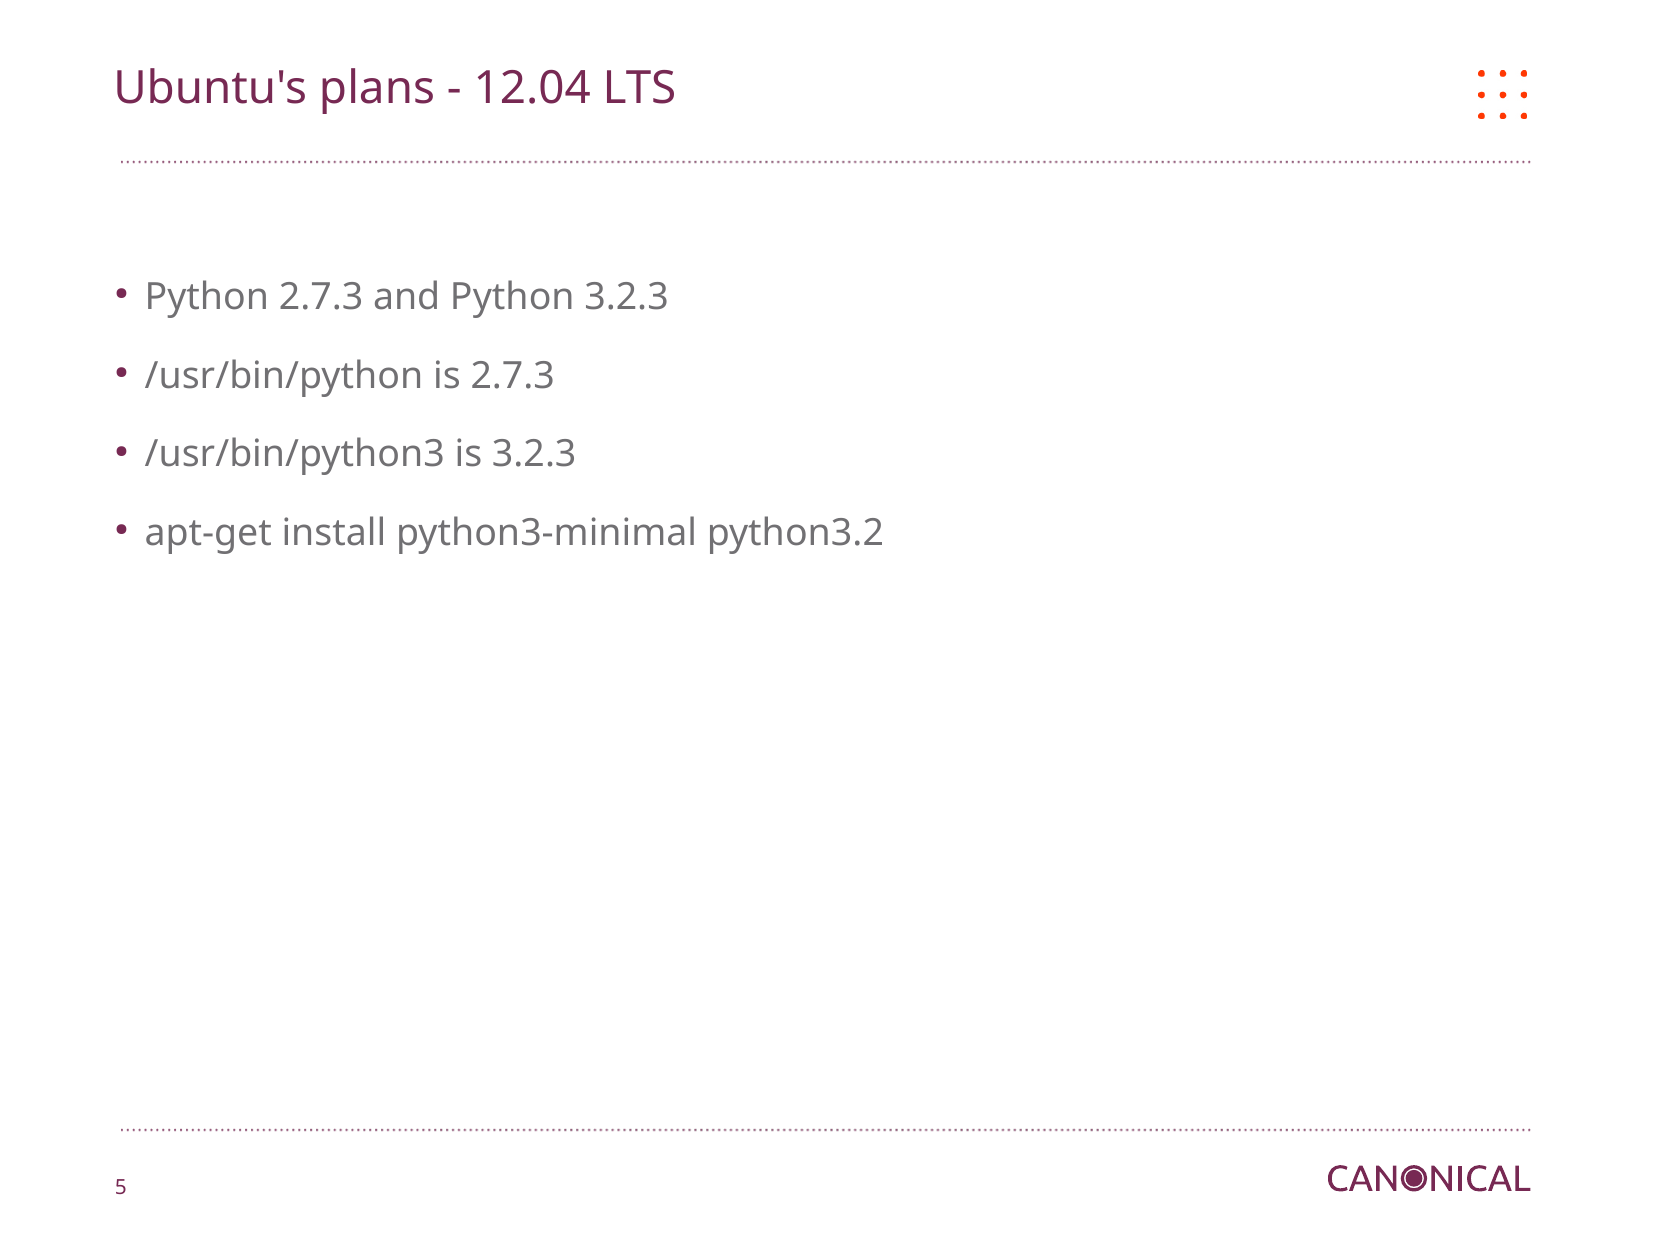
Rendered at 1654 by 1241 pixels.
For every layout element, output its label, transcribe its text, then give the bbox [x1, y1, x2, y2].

list Python 2.7.3 and Python 3.2.3 /usr/bin/python is 2.7.3 /usr/bin/python3 is 3.2.3 apt-get install python3-minimal python3.2 [115, 256, 1540, 977]
title Ubuntu's plans - 12.04 LTS [113, 64, 1382, 107]
picture [111, 1127, 1533, 1134]
picture [1478, 70, 1527, 119]
picture [111, 159, 1533, 166]
